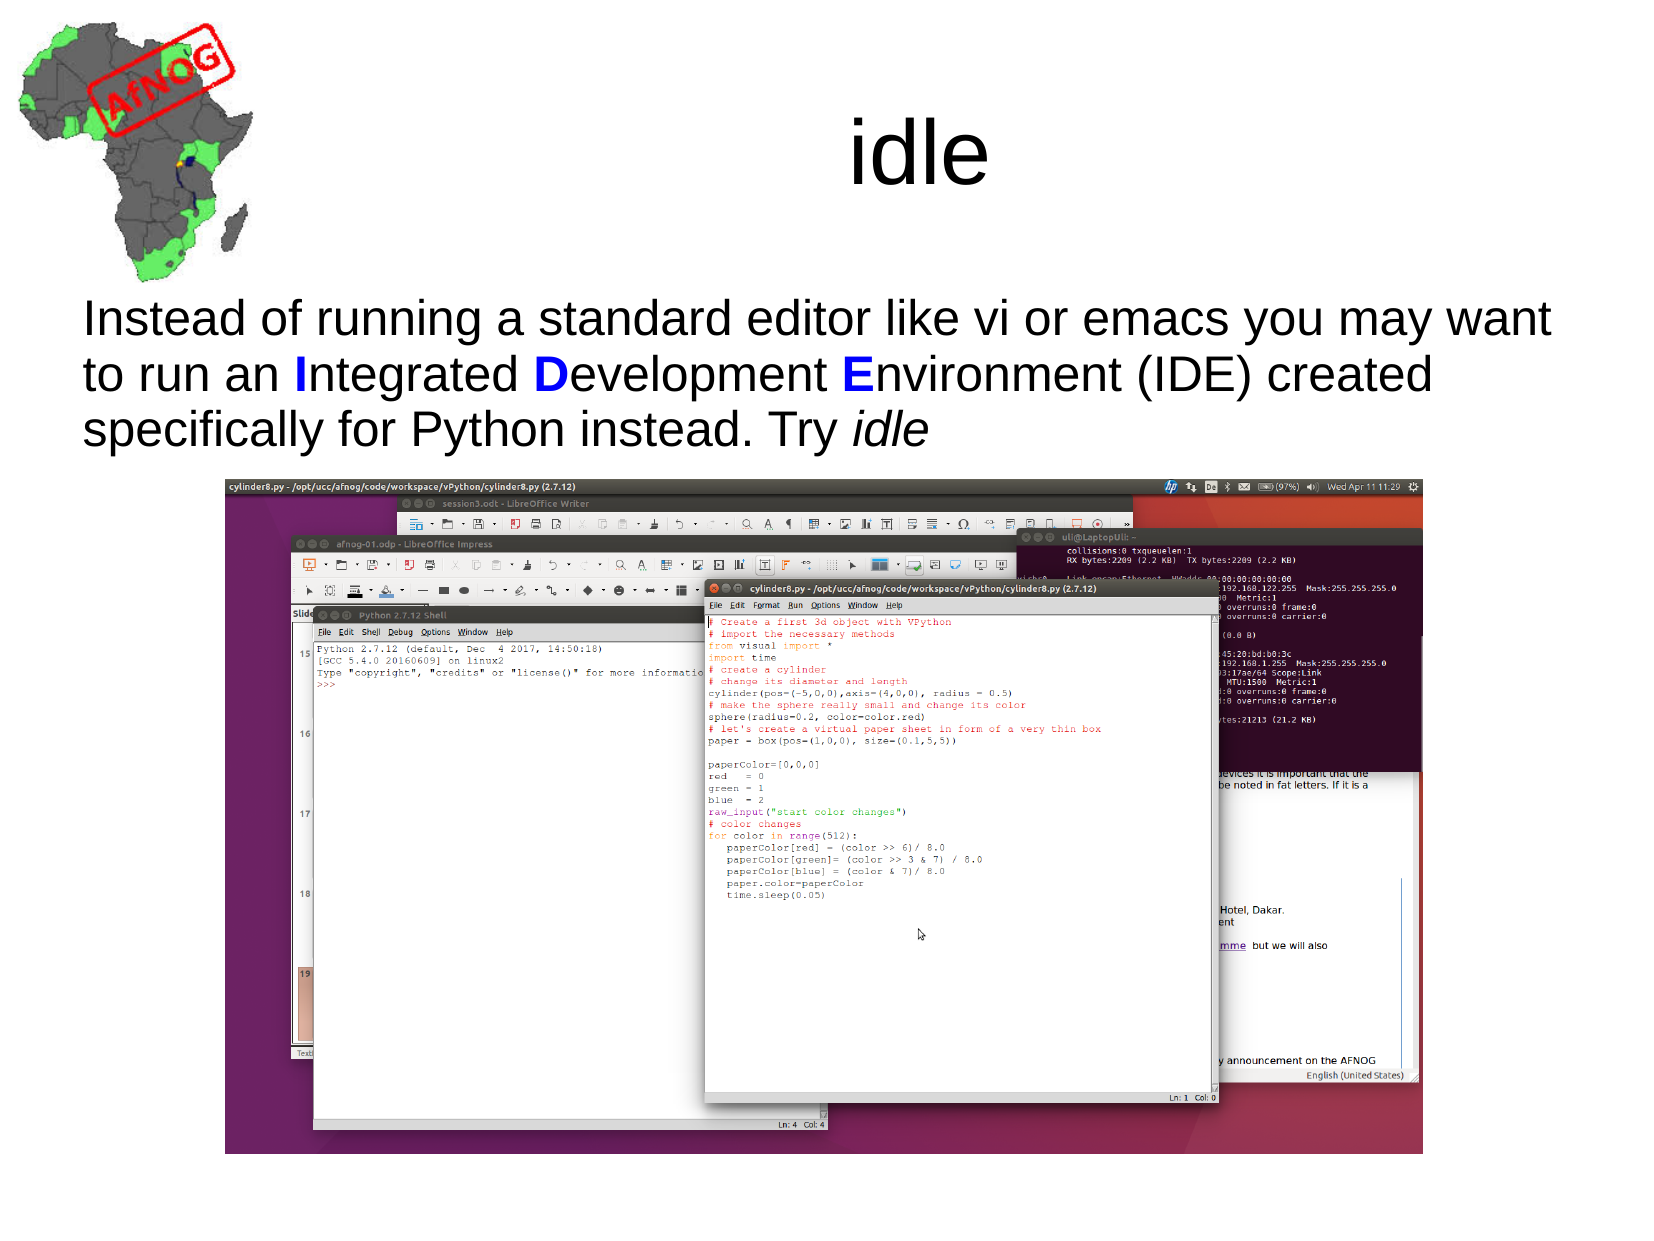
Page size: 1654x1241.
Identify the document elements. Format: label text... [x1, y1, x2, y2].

picture [225, 479, 1423, 1154]
picture [9, 0, 259, 291]
title idle [270, 49, 1571, 257]
list Instead of running a standard editor like vi or emacs you may want to run an Integrated Development Environment (IDE) created specifically for Python instead. Try idle [82, 290, 1571, 1010]
